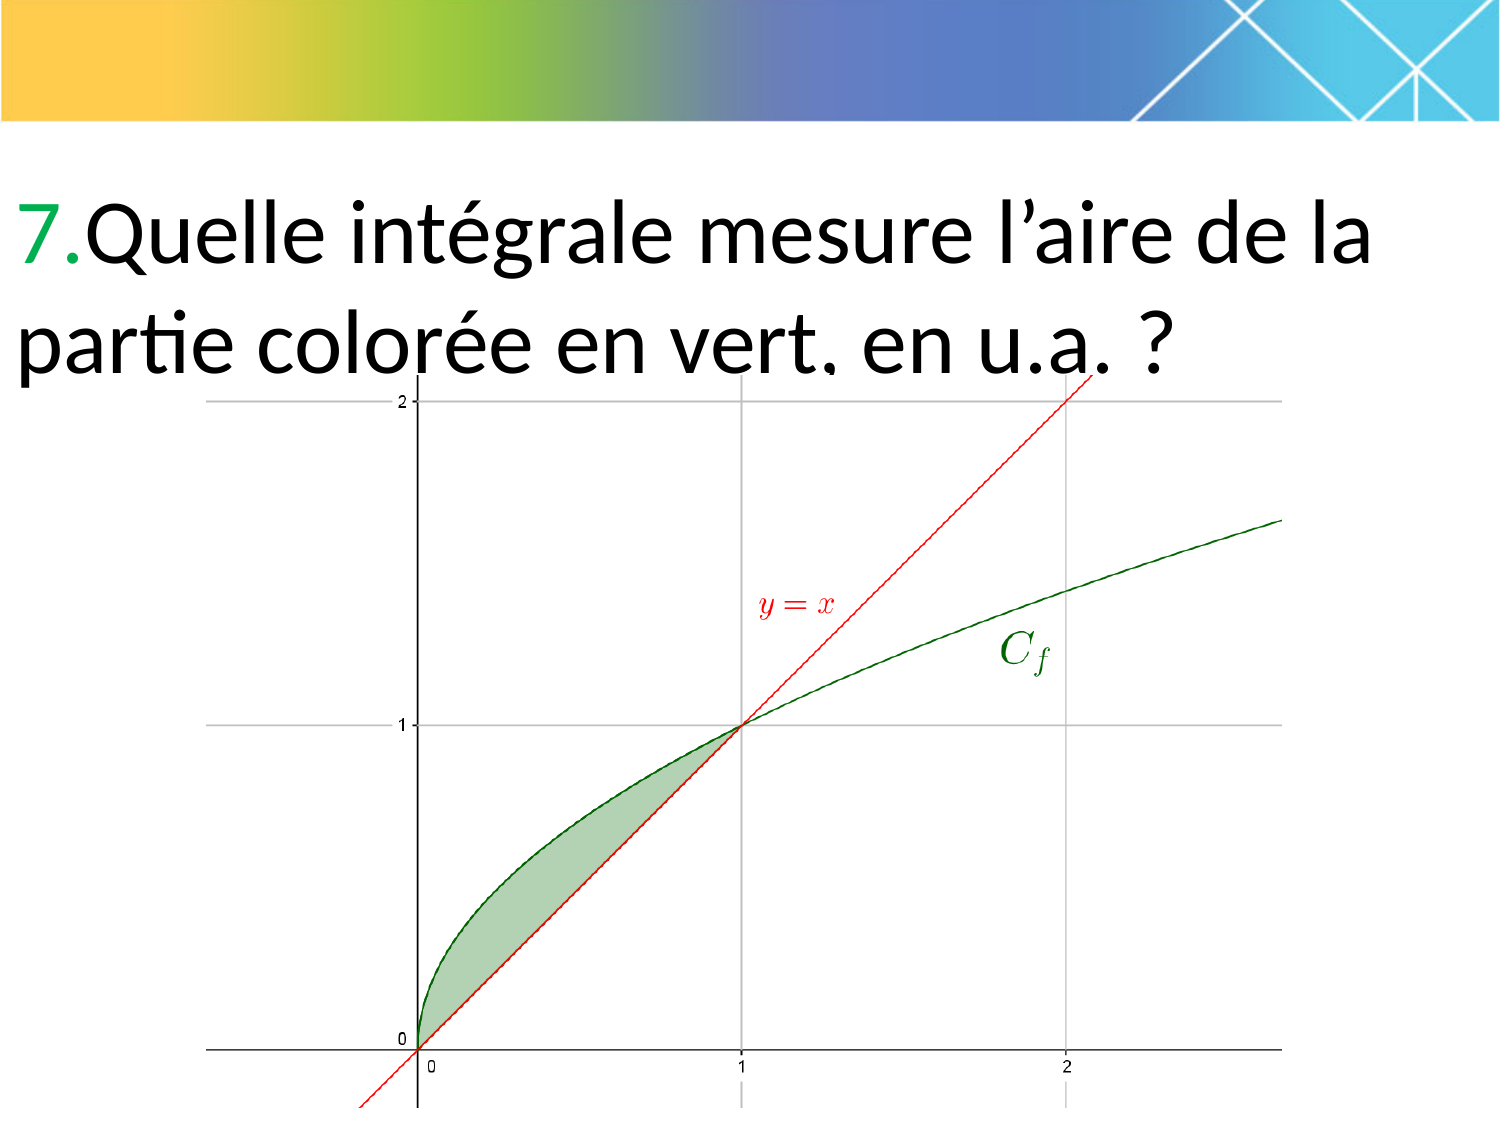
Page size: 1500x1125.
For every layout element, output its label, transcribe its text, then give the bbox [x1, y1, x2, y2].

title Quelle intégrale mesure l’aire de la partie colorée en vert, en u.a. ? [0, 163, 1500, 305]
picture [206, 375, 1282, 1108]
